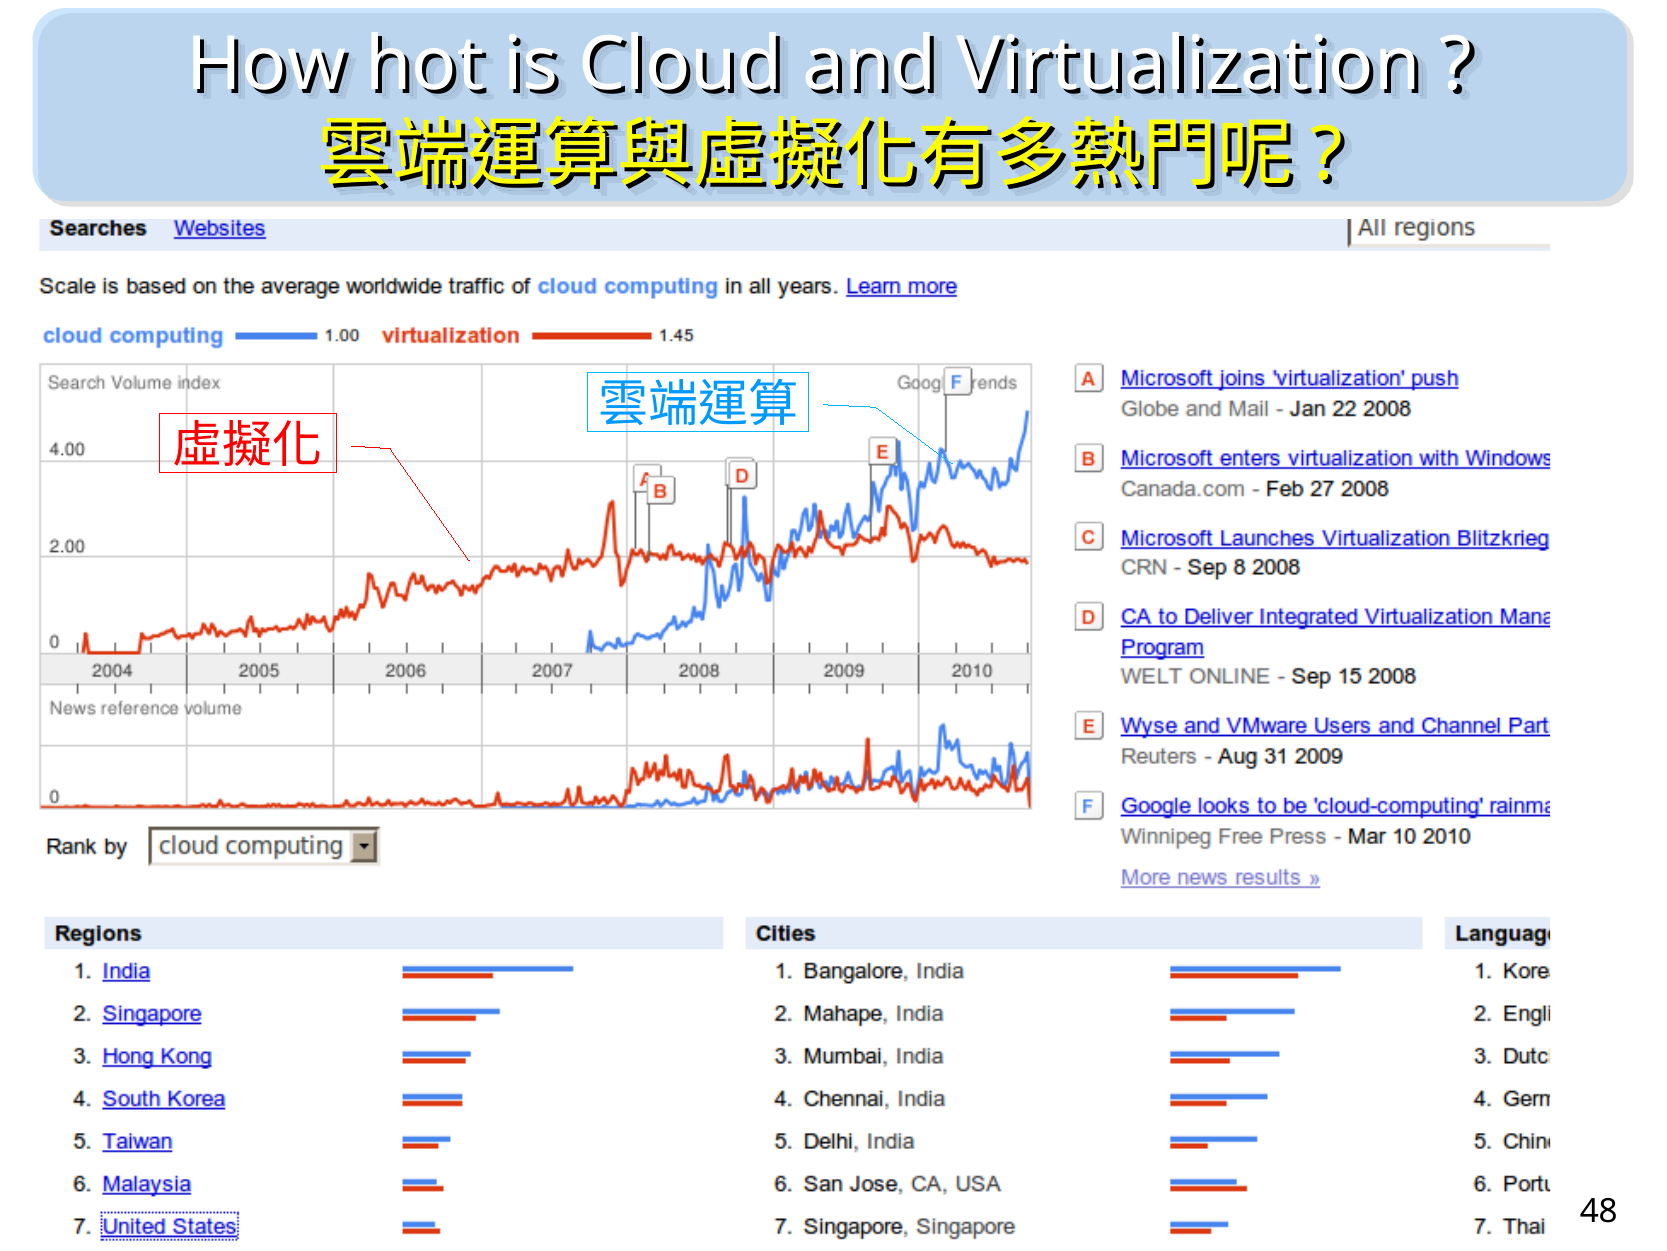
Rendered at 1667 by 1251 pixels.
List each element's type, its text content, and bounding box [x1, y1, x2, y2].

text_box How hot is Cloud and Virtualization ? 雲端運算與虛擬化有多熱門呢? [32, 8, 1628, 201]
picture [14, 219, 1551, 1250]
text_box 虛擬化 [159, 413, 336, 473]
text_box 雲端運算 [587, 372, 809, 431]
